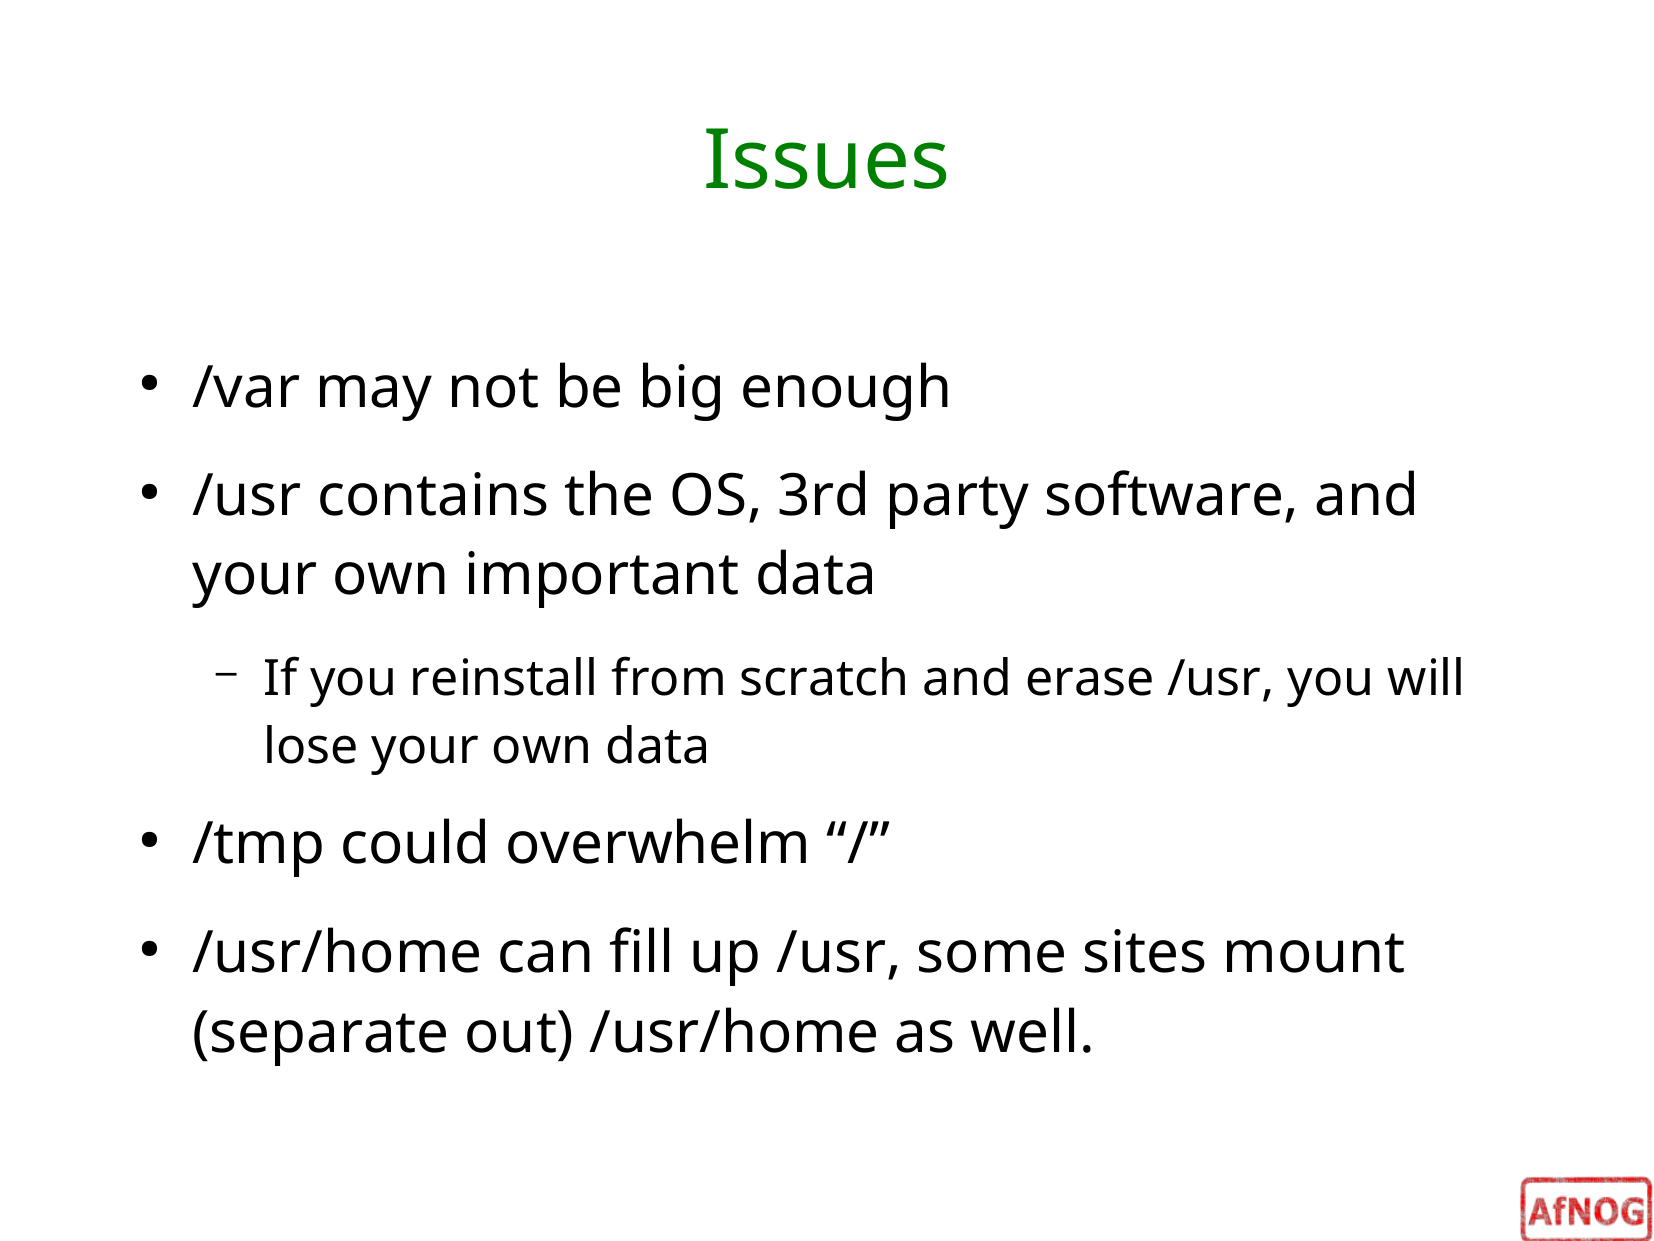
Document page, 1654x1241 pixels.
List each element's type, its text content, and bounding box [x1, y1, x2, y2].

title Issues [121, 73, 1533, 241]
list /var may not be big enough /usr contains the OS, 3rd party software, and your own important data If you reinstall from scratch and erase /usr, you will lose your own data /tmp could overwhelm “/” /usr/home can fill up /usr, some sites mount (separate out) /usr/home as well. [121, 344, 1533, 1127]
picture [1519, 1175, 1654, 1241]
